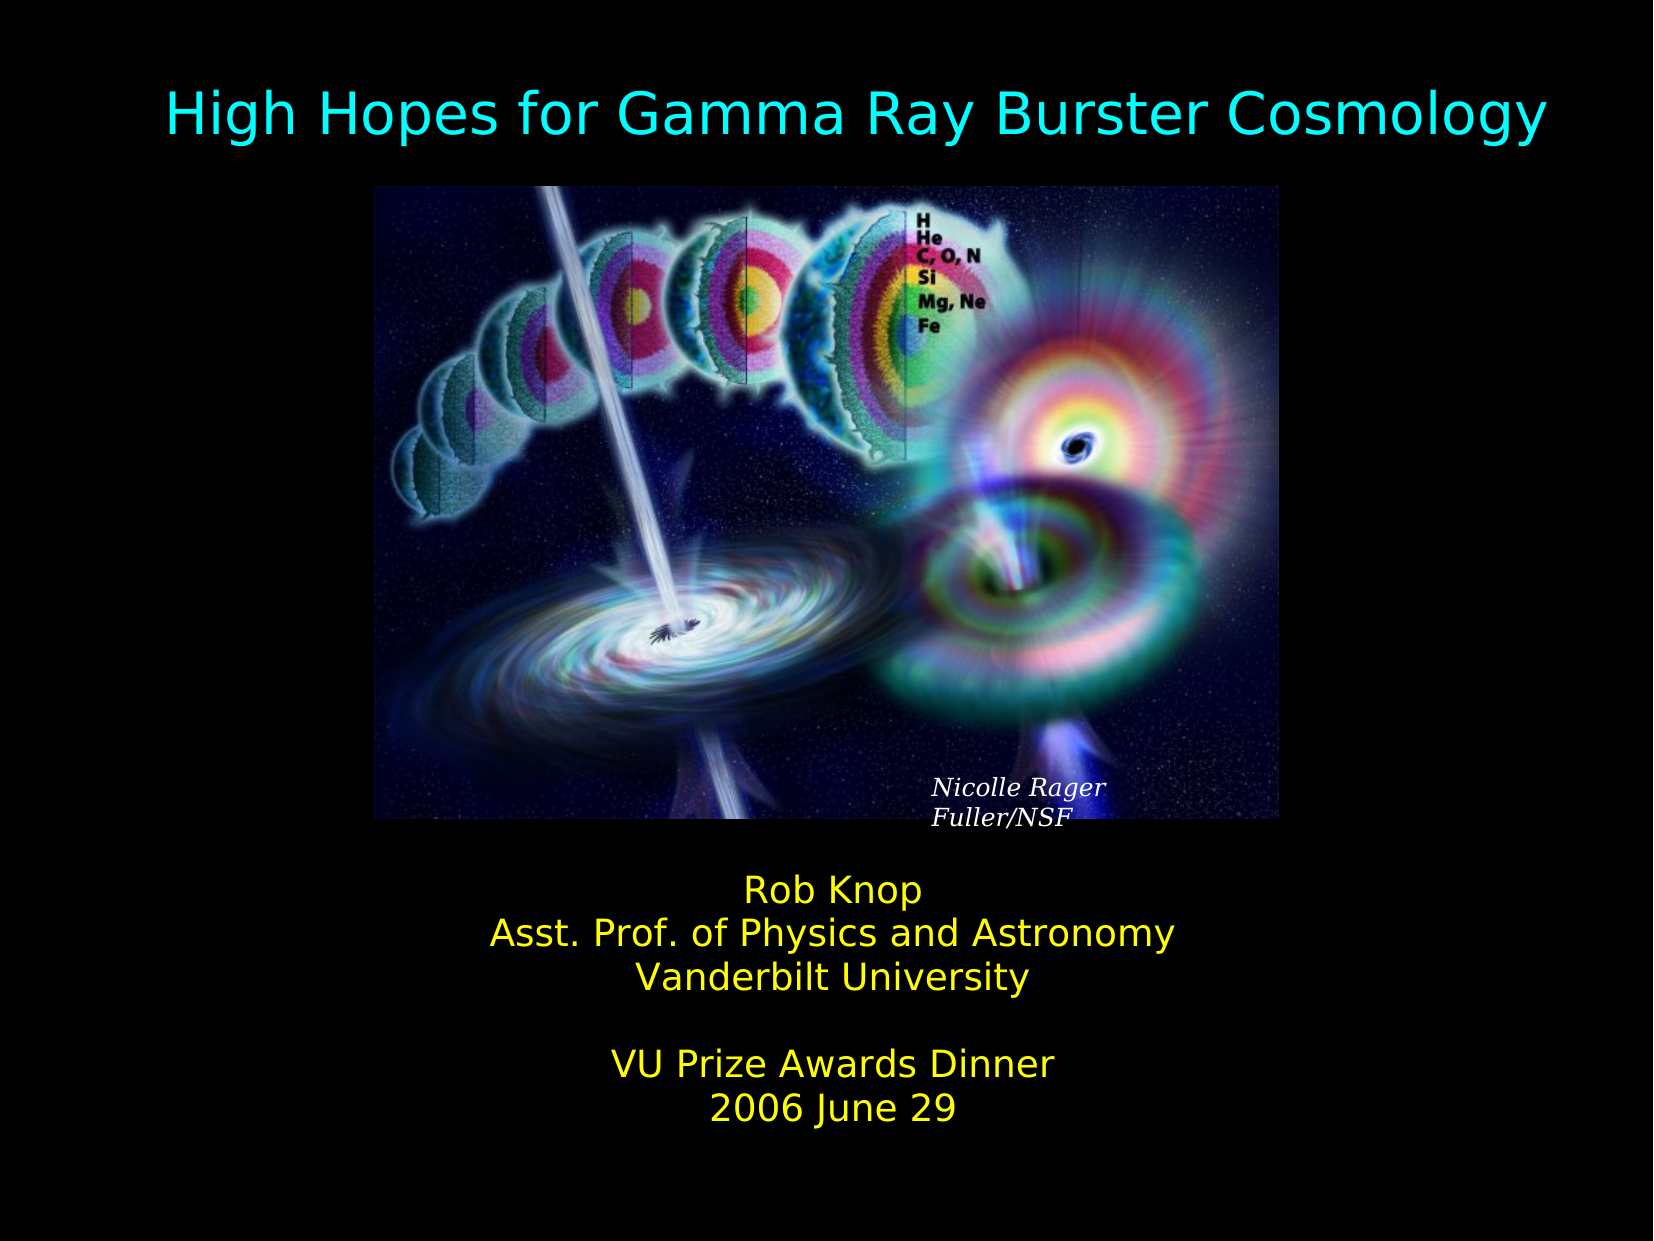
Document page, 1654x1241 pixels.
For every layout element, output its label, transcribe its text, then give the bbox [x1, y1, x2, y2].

picture [1042, 811, 1060, 819]
picture [1025, 811, 1033, 819]
picture [969, 811, 976, 819]
picture [977, 811, 1014, 819]
picture [1033, 811, 1047, 819]
picture [1020, 811, 1026, 819]
text_box Rob Knop Asst. Prof. of Physics and Astronomy Vanderbilt University VU Prize Awards Dinner 2006 June 29 [474, 861, 1179, 1138]
picture [374, 186, 1279, 819]
picture [1012, 811, 1020, 819]
text_box Nicolle Rager Fuller/NSF [916, 766, 1264, 811]
text_box High Hopes for Gamma Ray Burster Cosmology [150, 73, 1565, 156]
picture [938, 811, 968, 819]
